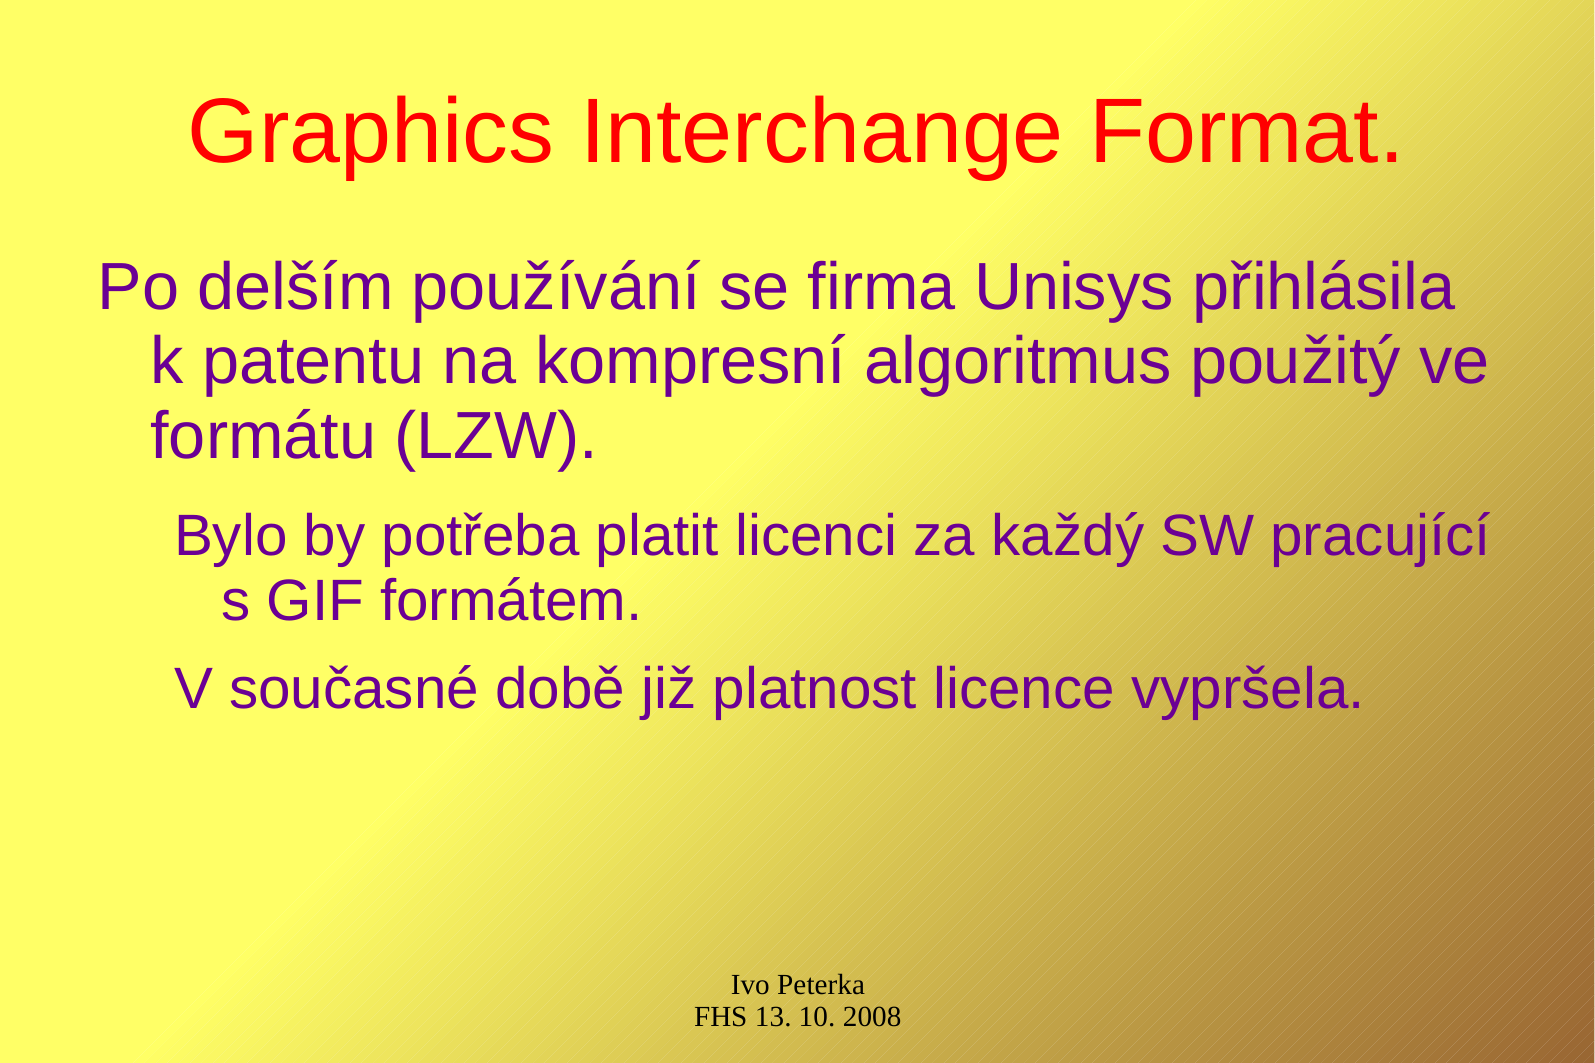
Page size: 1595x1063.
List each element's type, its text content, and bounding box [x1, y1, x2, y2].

list Po delším používání se firma Unisys přihlásila k patentu na kompresní algoritmus použitý ve formátu (LZW). Bylo by potřeba platit licenci za každý SW pracující s GIF formátem. V současné době již platnost licence vypršela. [79, 248, 1515, 936]
title Graphics Interchange Format. [79, 49, 1515, 213]
